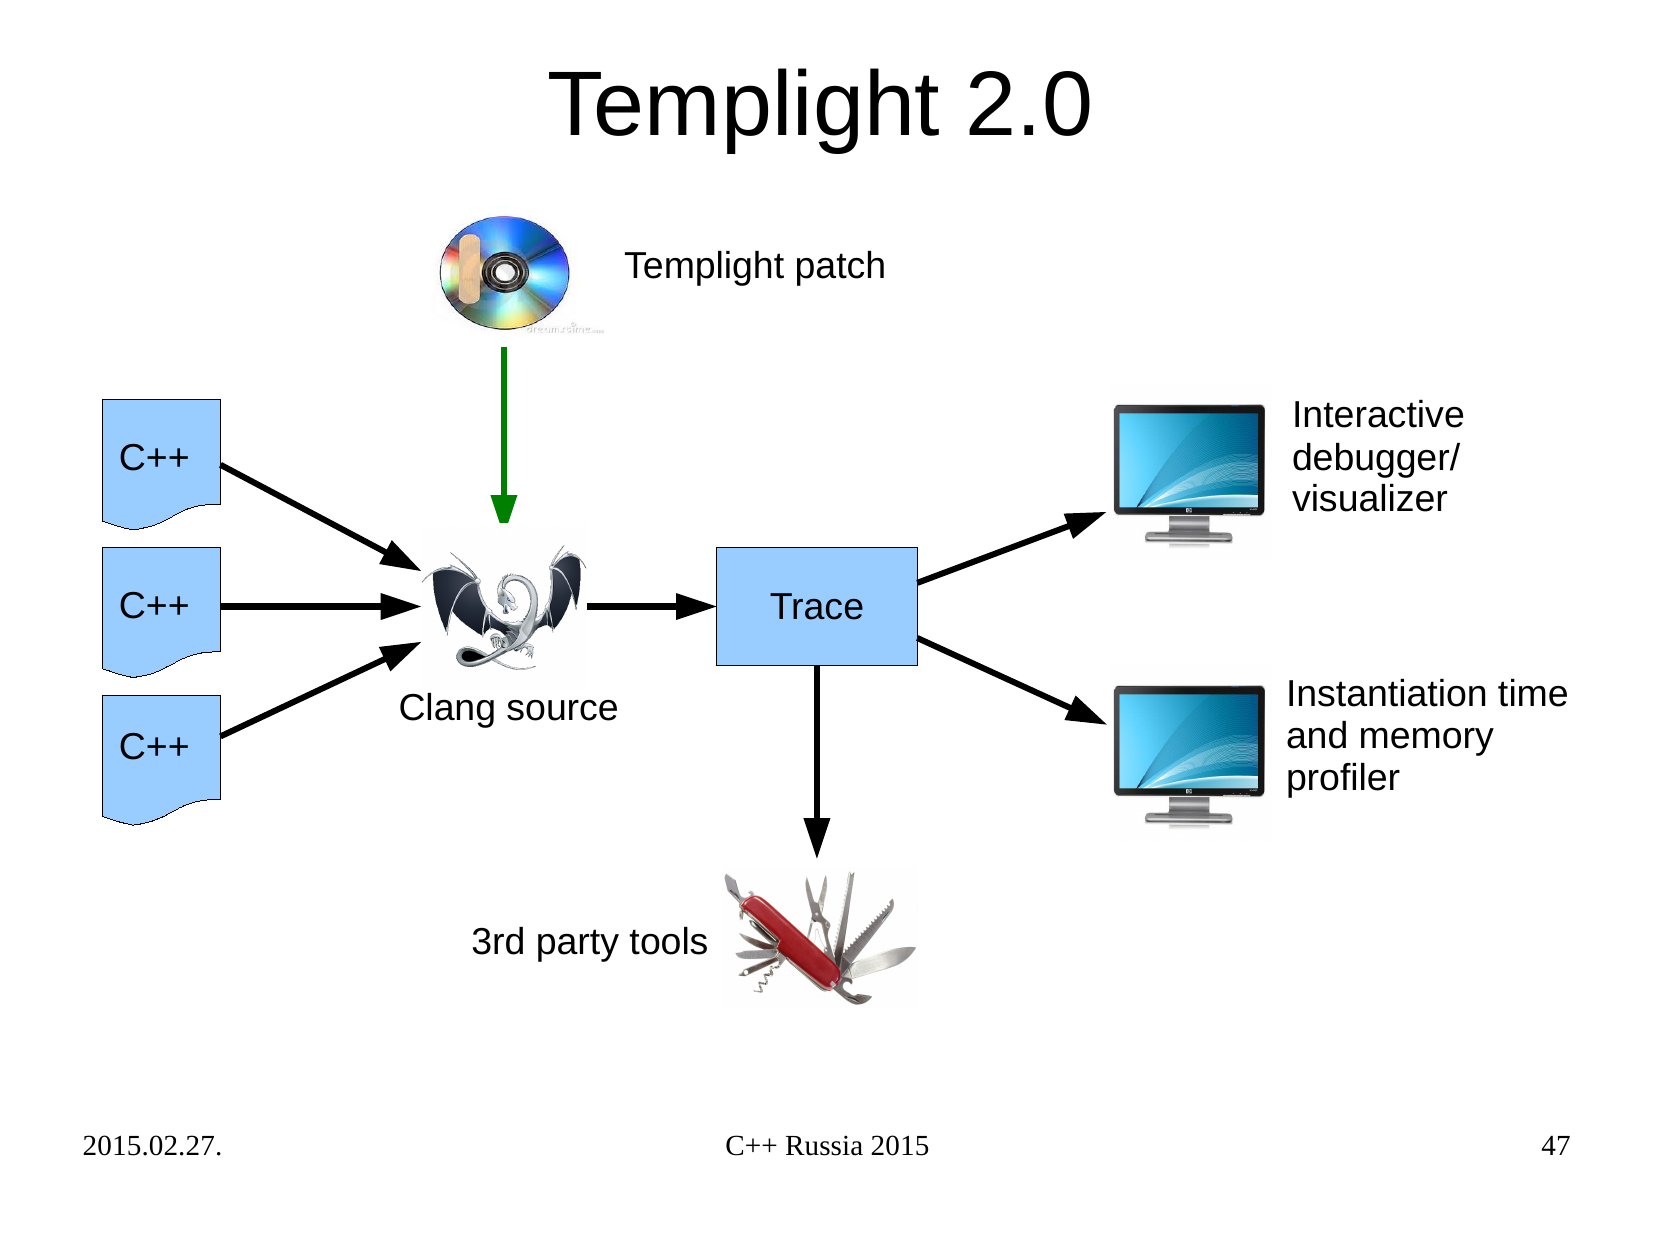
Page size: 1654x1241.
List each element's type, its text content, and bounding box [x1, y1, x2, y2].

picture [1106, 663, 1272, 843]
picture [722, 866, 918, 1009]
text_box C++ [104, 718, 205, 776]
text_box [102, 399, 221, 530]
text_box Trace [716, 547, 918, 666]
picture [383, 206, 605, 335]
text_box Templight patch [609, 236, 902, 294]
text_box [102, 695, 221, 826]
text_box Clang source [383, 679, 634, 739]
text_box C++ [104, 576, 205, 634]
text_box [102, 547, 221, 678]
picture [421, 523, 587, 691]
text_box Instantiation time and memory profiler [1271, 665, 1595, 845]
title Templight 2.0 [76, 0, 1565, 208]
picture [1106, 382, 1272, 562]
text_box Interactive debugger/ visualizer [1277, 386, 1491, 566]
text_box C++ [104, 429, 205, 487]
text_box 3rd party tools [456, 913, 724, 971]
